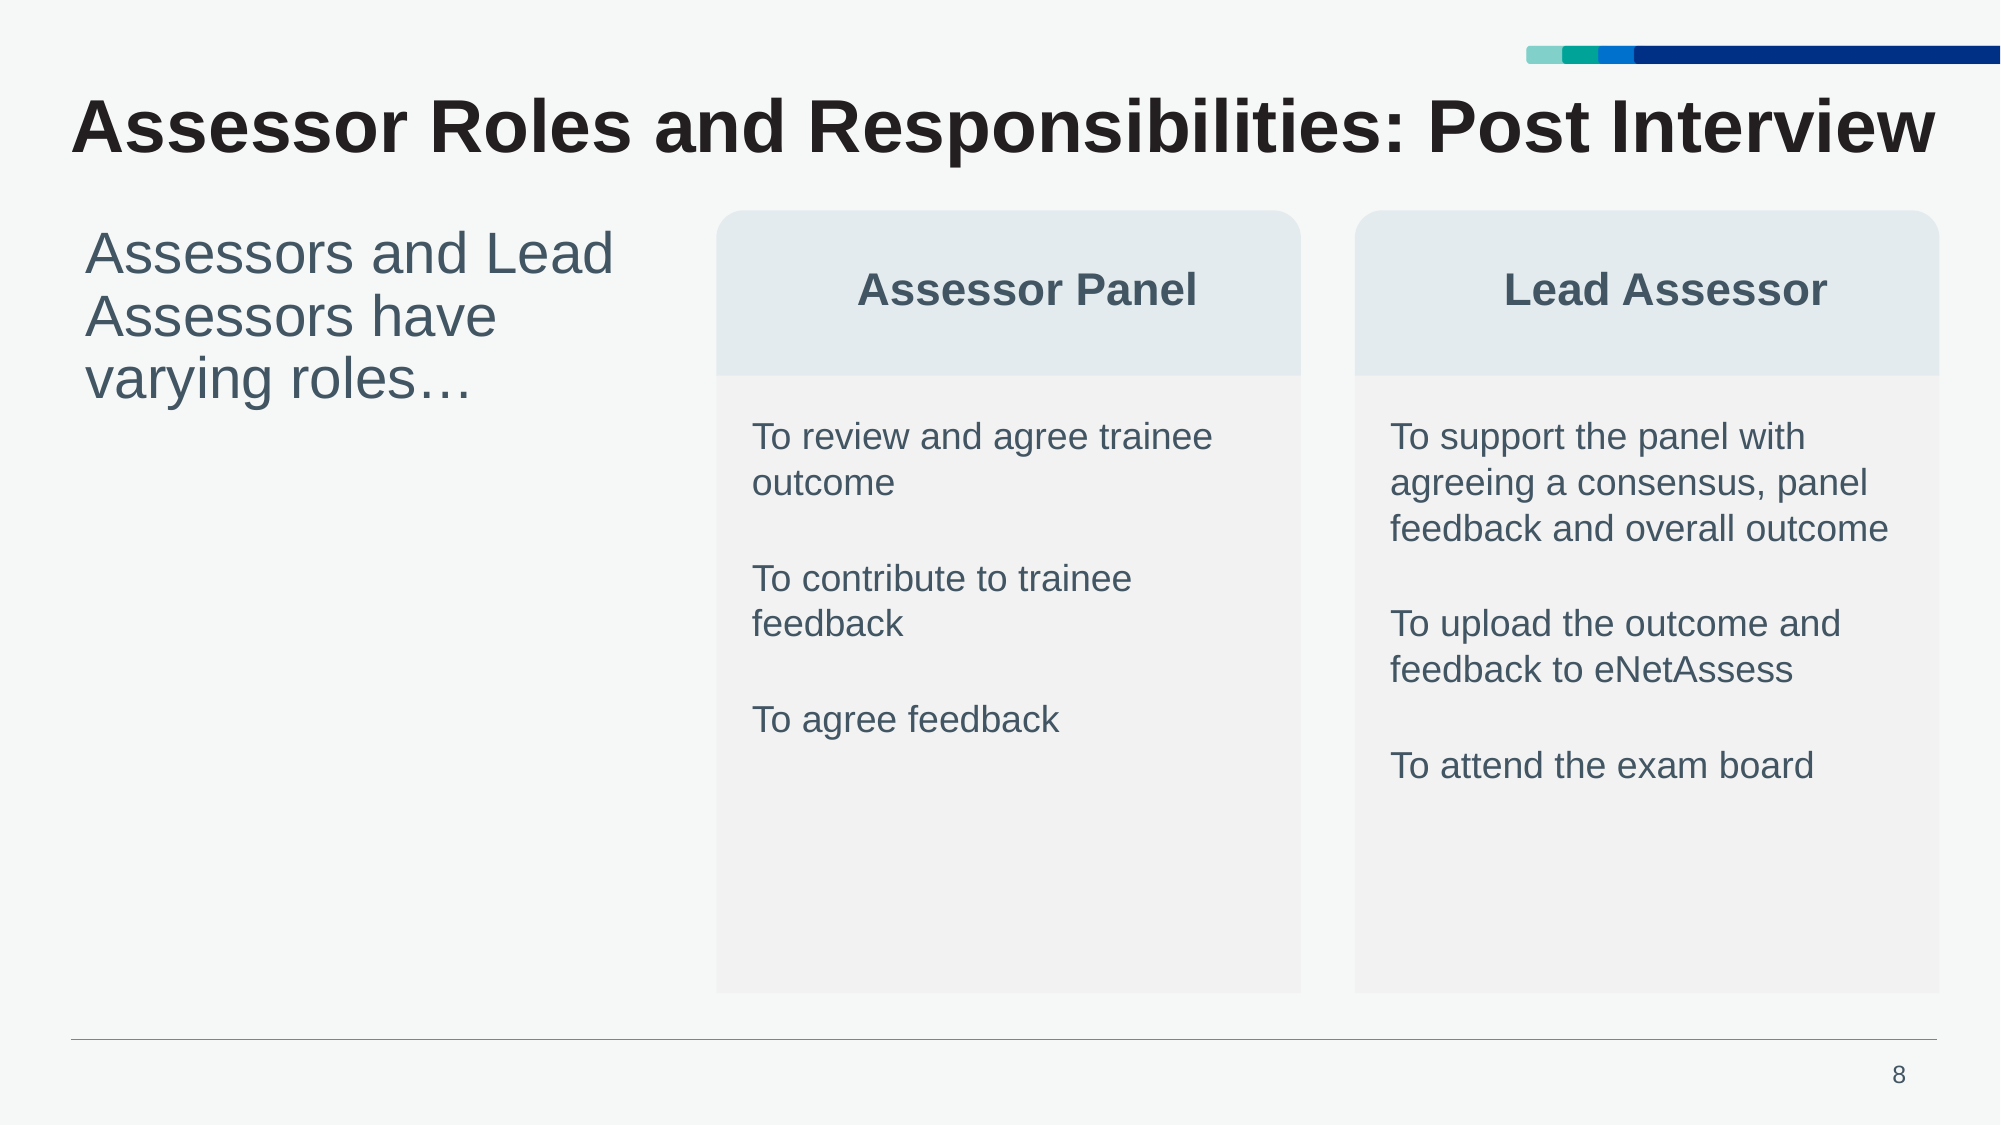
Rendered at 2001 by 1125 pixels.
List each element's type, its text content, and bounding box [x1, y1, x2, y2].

list Assessor Panel [734, 233, 1284, 347]
title Assessor Roles and Responsibilities: Post Interview [70, 70, 1942, 186]
list Lead Assessor [1372, 233, 1922, 347]
list Assessors and Lead Assessors have varying roles… [70, 215, 656, 994]
list To review and agree trainee outcome To contribute to trainee feedback To agree feedback [716, 375, 1301, 994]
list To support the panel with agreeing a consensus, panel feedback and overall outcome To upload the outcome and feedback to eNetAssess To attend the exam board [1354, 375, 1940, 994]
